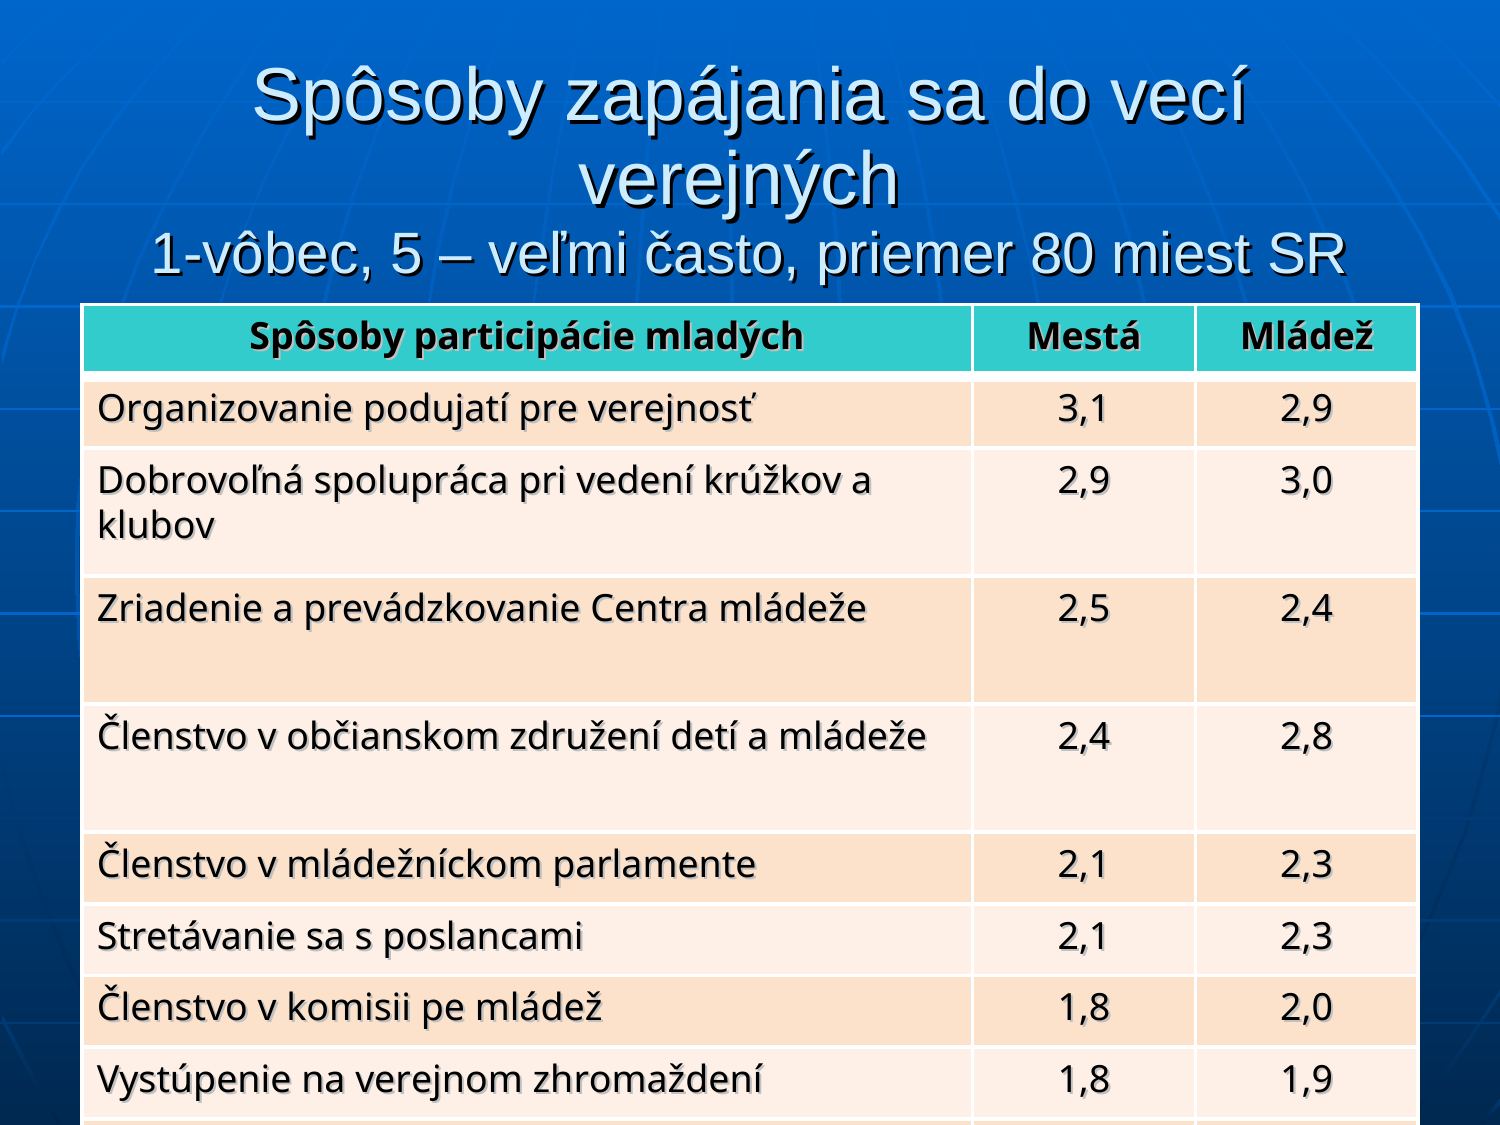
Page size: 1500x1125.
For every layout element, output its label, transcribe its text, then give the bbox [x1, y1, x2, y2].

table_cell 2,3 [1197, 906, 1416, 974]
table_cell 1,8 [974, 977, 1194, 1045]
table_cell 1,8 [1197, 1121, 1416, 1125]
table_cell Podpisové (petičné) akcie [84, 1121, 971, 1125]
table_cell 2,1 [974, 906, 1194, 974]
table_cell Členstvo v komisii pe mládež [84, 977, 971, 1045]
table_cell 3,1 [974, 382, 1194, 446]
table_cell Vystúpenie na verejnom zhromaždení [84, 1049, 971, 1117]
table_cell Stretávanie sa s poslancami [84, 906, 971, 974]
table_header Mestá [974, 306, 1194, 371]
table_cell Organizovanie podujatí pre verejnosť [84, 382, 971, 446]
table_cell 2,9 [1197, 382, 1416, 446]
table_cell Členstvo v občianskom združení detí a mládeže [84, 706, 971, 830]
table_cell 2,8 [1197, 706, 1416, 830]
table_cell 2,4 [974, 706, 1194, 830]
table_cell 1,6 [974, 1121, 1194, 1125]
table_cell 2,9 [974, 450, 1194, 574]
table_cell Zriadenie a prevádzkovanie Centra mládeže [84, 578, 971, 702]
table_cell 1,8 [974, 1049, 1194, 1117]
table_cell 1,9 [1197, 1049, 1416, 1117]
table_cell 2,1 [974, 834, 1194, 902]
table_cell Dobrovoľná spolupráca pri vedení krúžkov a klubov [84, 450, 971, 574]
table_cell Členstvo v mládežníckom parlamente [84, 834, 971, 902]
title Spôsoby zapájania sa do vecí verejných 1-vôbec, 5 – veľmi často, priemer 80 miest SR [75, 45, 1426, 294]
table_cell 2,0 [1197, 977, 1416, 1045]
table_cell 2,3 [1197, 834, 1416, 902]
table_cell 2,5 [974, 578, 1194, 702]
table_header Spôsoby participácie mladých [84, 306, 971, 371]
table_cell 3,0 [1197, 450, 1416, 574]
table_header Mládež [1197, 306, 1416, 371]
table_cell 2,4 [1197, 578, 1416, 702]
